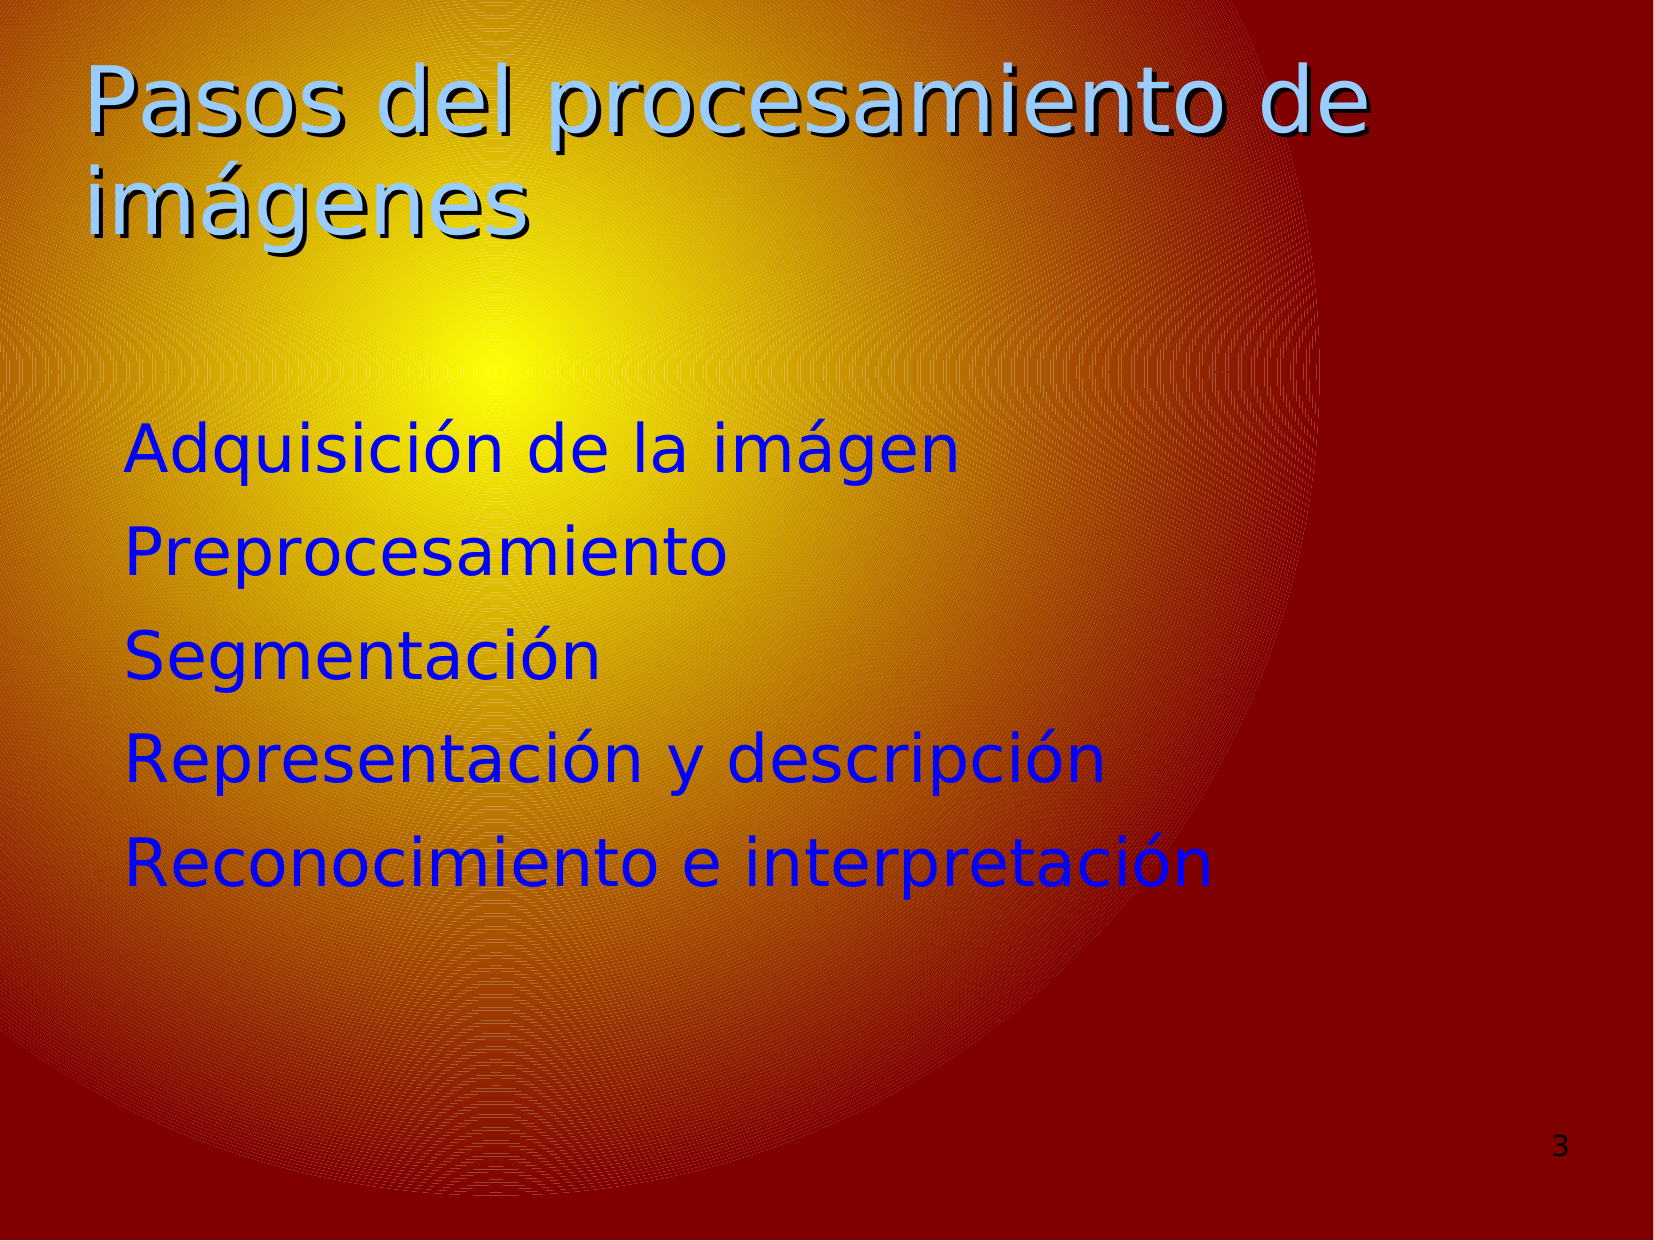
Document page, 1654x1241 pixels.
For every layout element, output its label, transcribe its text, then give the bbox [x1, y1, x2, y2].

title Pasos del procesamiento de imágenes [82, 0, 1571, 311]
list Adquisición de la imágen Preprocesamiento Segmentación Representación y descripción Reconocimiento e interpretación [106, 413, 1595, 1168]
